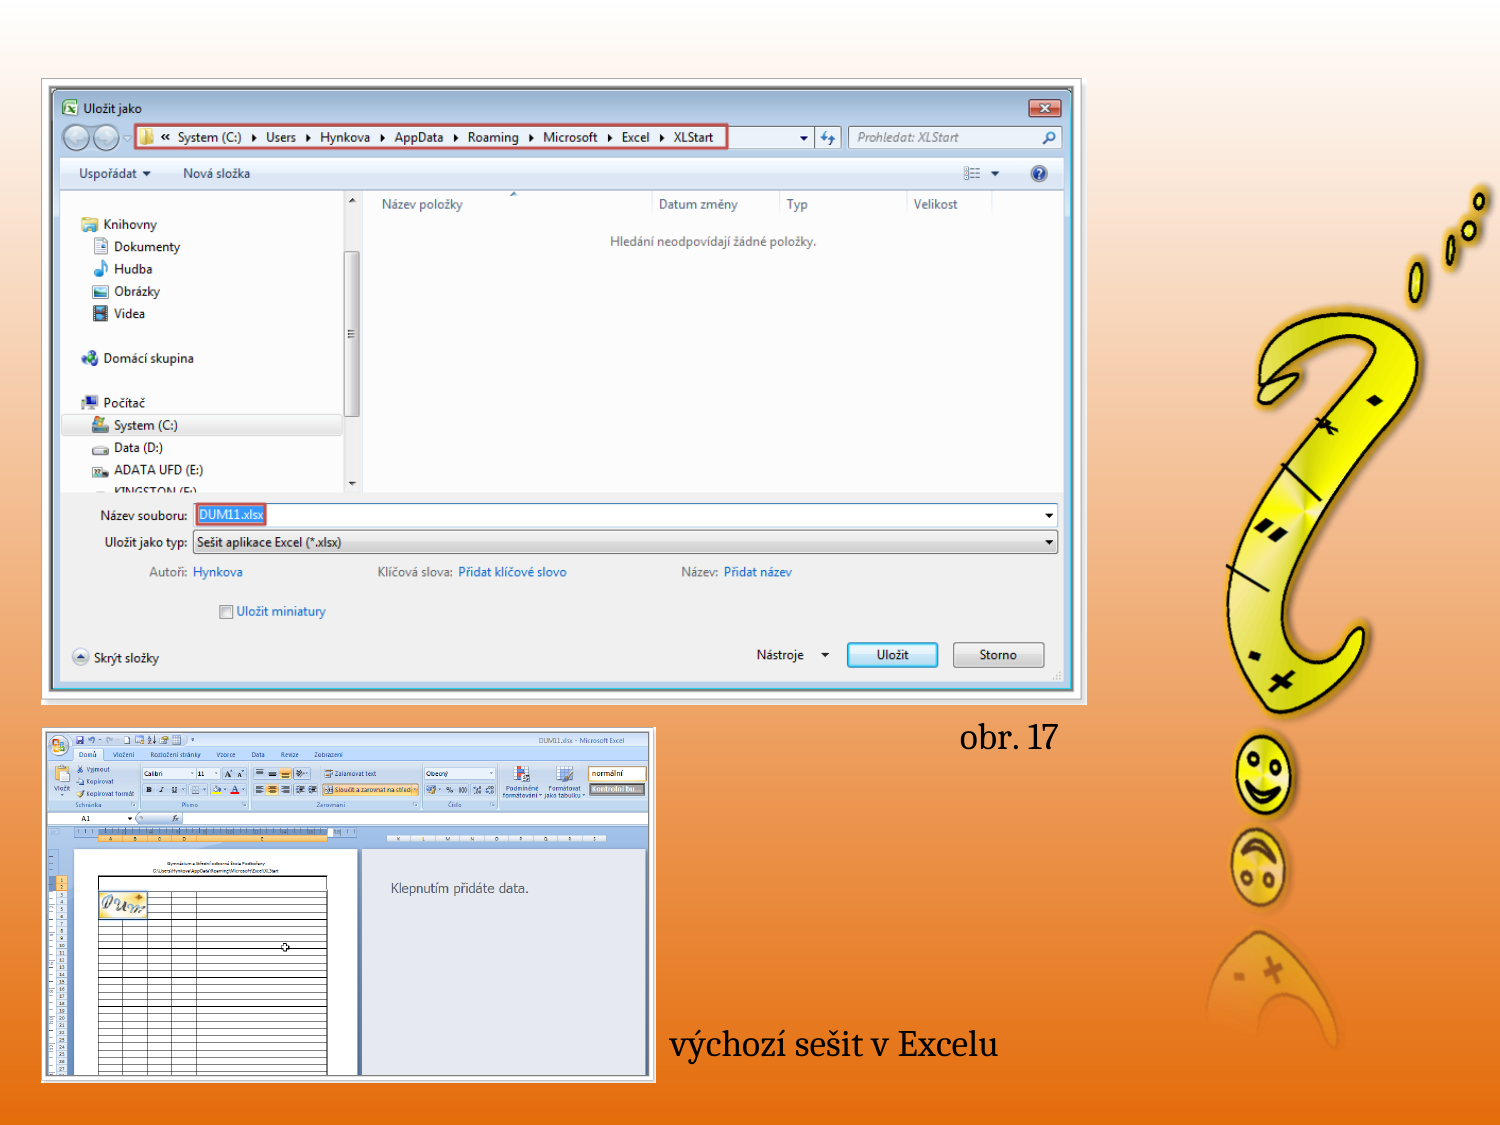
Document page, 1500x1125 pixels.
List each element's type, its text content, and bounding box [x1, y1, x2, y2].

picture [41, 727, 656, 1083]
text_box obr. 17 [945, 704, 1075, 765]
picture [41, 78, 1087, 705]
text_box výchozí sešit v Excelu [655, 1011, 1034, 1072]
picture [1171, 160, 1500, 1125]
